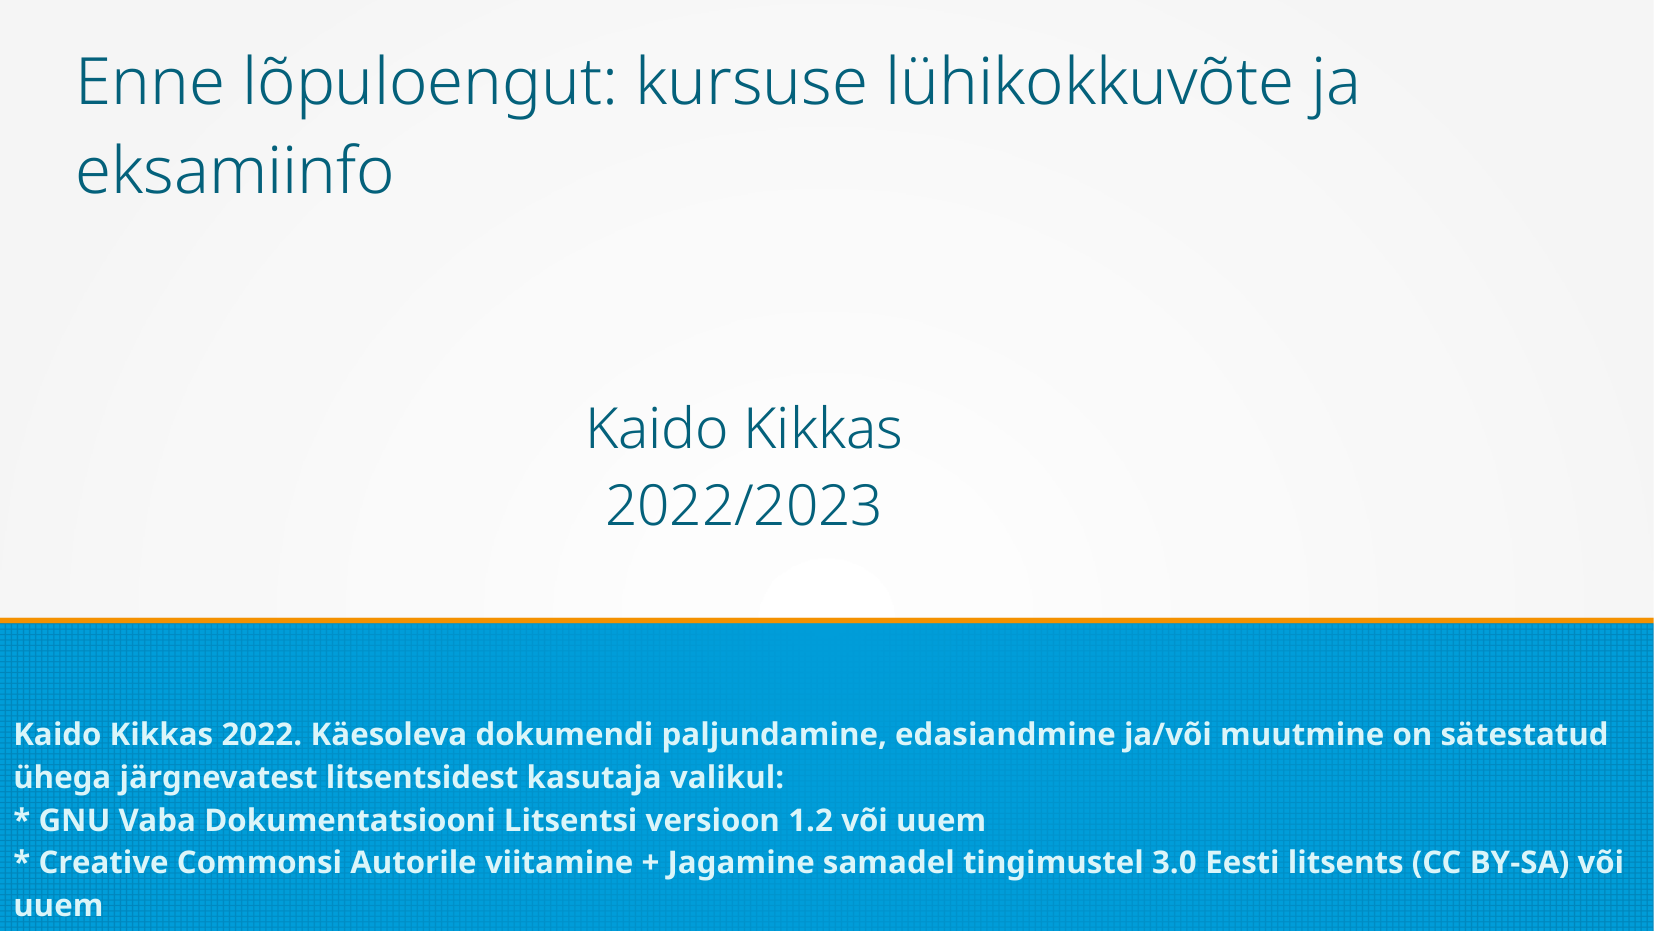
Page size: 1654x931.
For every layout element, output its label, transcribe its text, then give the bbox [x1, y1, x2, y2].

picture [0, 0, 1654, 623]
title Kaido Kikkas 2022/2023 [47, 233, 1441, 543]
subtitle Kaido Kikkas 2022. Käesoleva dokumendi paljundamine, edasiandmine ja/või muutmine on sätestatud ühega järgnevatest litsentsidest kasutaja valikul: * GNU Vaba Dokumentatsiooni Litsentsi versioon 1.2 või uuem * Creative Commonsi Autorile viitamine + Jagamine samadel tingimustel 3.0 Eesti litsents (CC BY-SA) või uuem [13, 712, 1630, 904]
title Enne lõpuloengut: kursuse lühikokkuvõte ja eksamiinfo [75, 33, 1501, 213]
